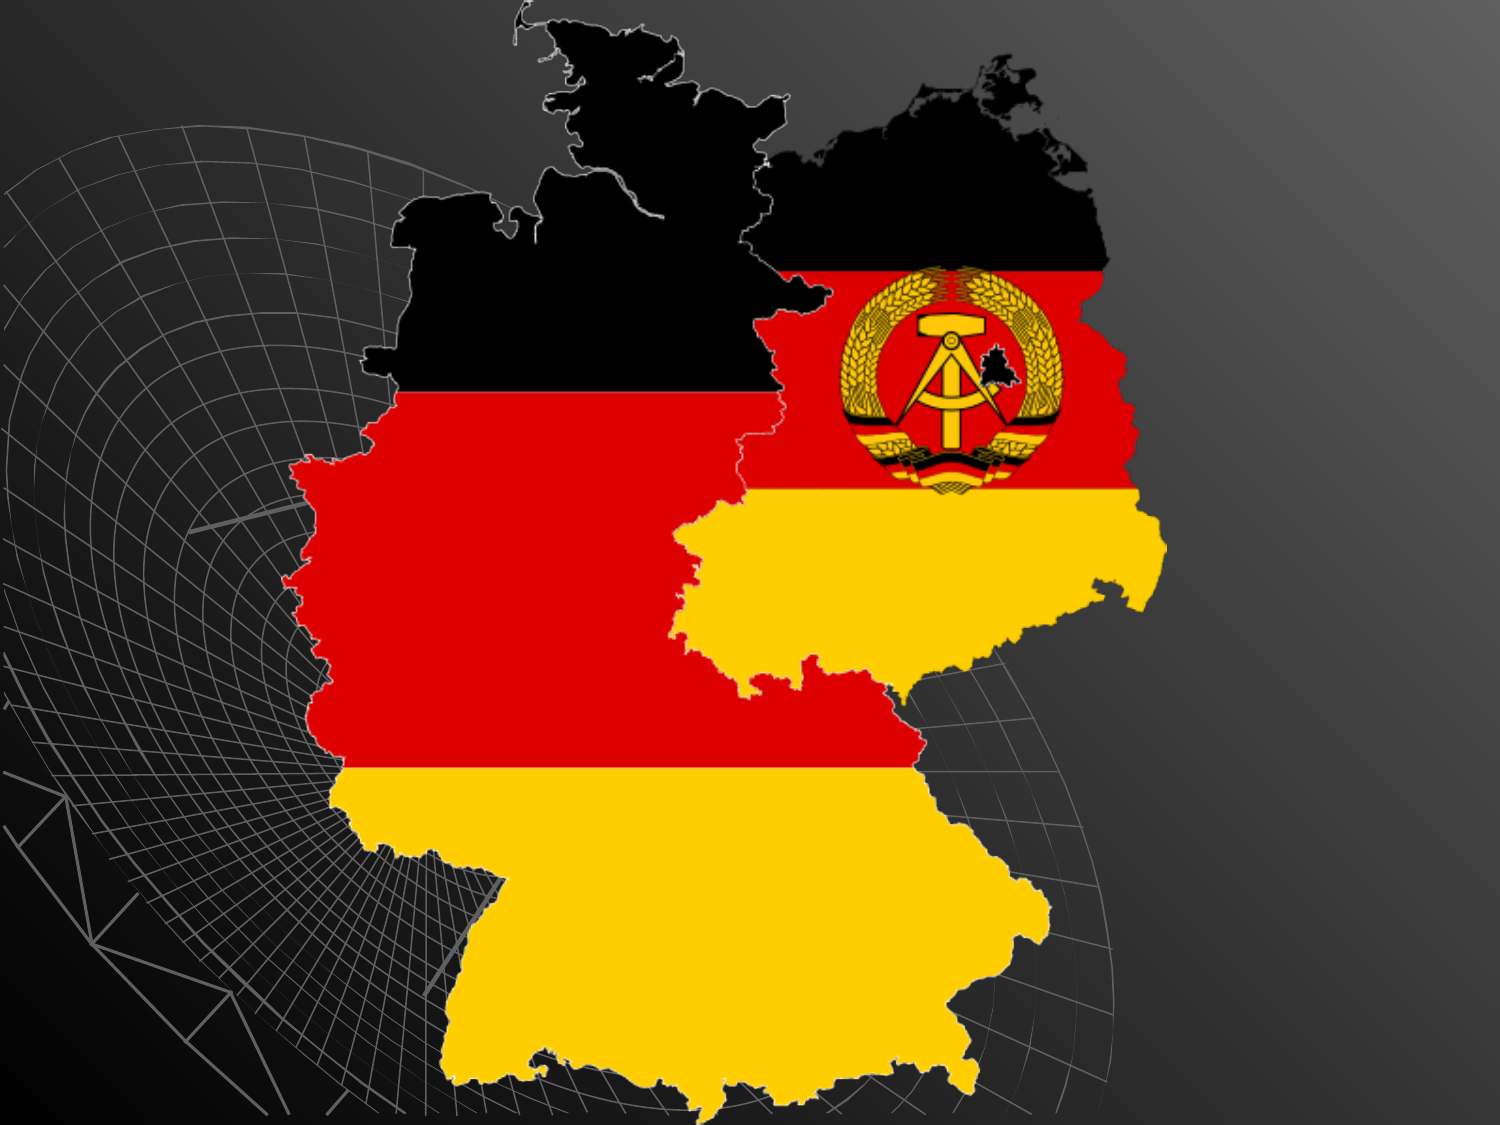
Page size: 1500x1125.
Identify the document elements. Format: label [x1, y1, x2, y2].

picture [281, 0, 1167, 1125]
